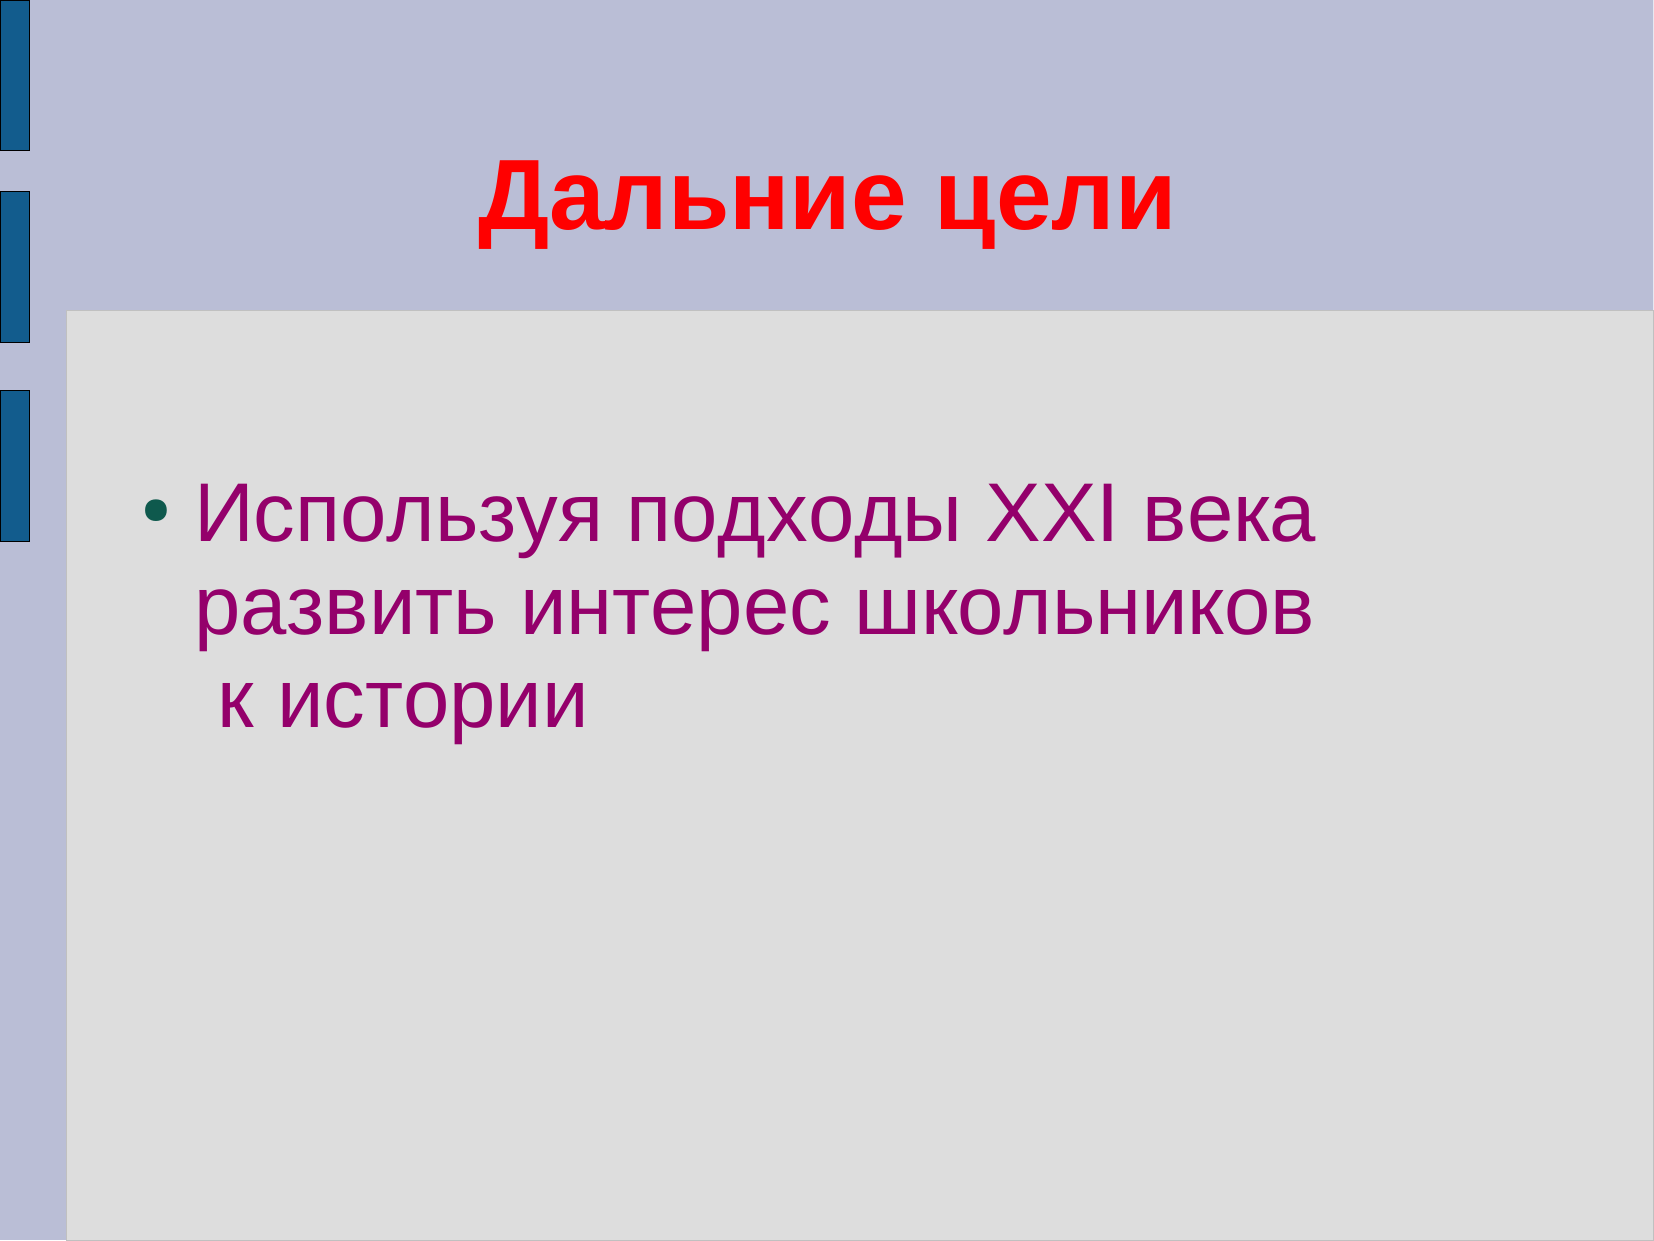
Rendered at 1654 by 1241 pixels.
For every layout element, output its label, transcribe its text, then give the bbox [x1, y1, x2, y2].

title Дальние цели [121, 91, 1534, 299]
list Используя подходы XXI века развить интерес школьников к истории [123, 354, 1536, 1136]
